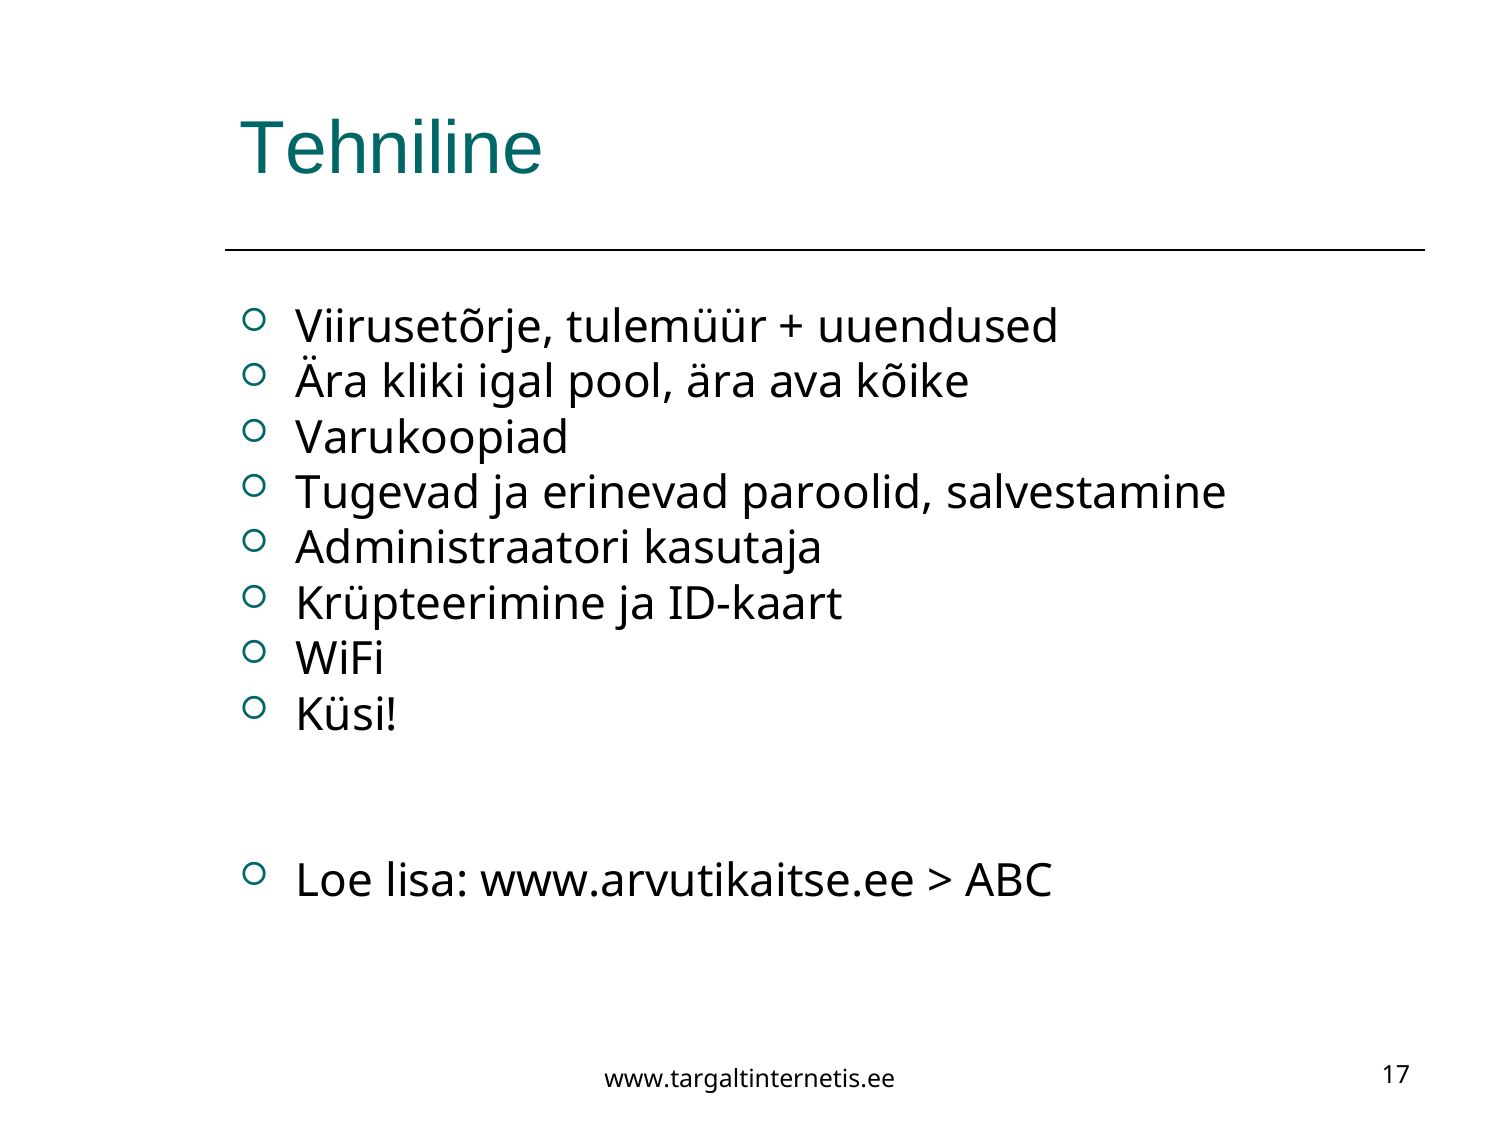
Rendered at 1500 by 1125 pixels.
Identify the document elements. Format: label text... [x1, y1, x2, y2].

text_box <number> [1074, 1025, 1426, 1101]
title Tehniline [224, 49, 1425, 237]
list Viirusetõrje, tulemüür + uuendused Ära kliki igal pool, ära ava kõike Varukoopiad Tugevad ja erinevad paroolid, salvestamine Administraatori kasutaja Krüpteerimine ja ID-kaart WiFi Küsi! Loe lisa: www.arvutikaitse.ee > ABC [224, 299, 1425, 1024]
text_box www.targaltinternetis.ee [512, 1025, 988, 1101]
